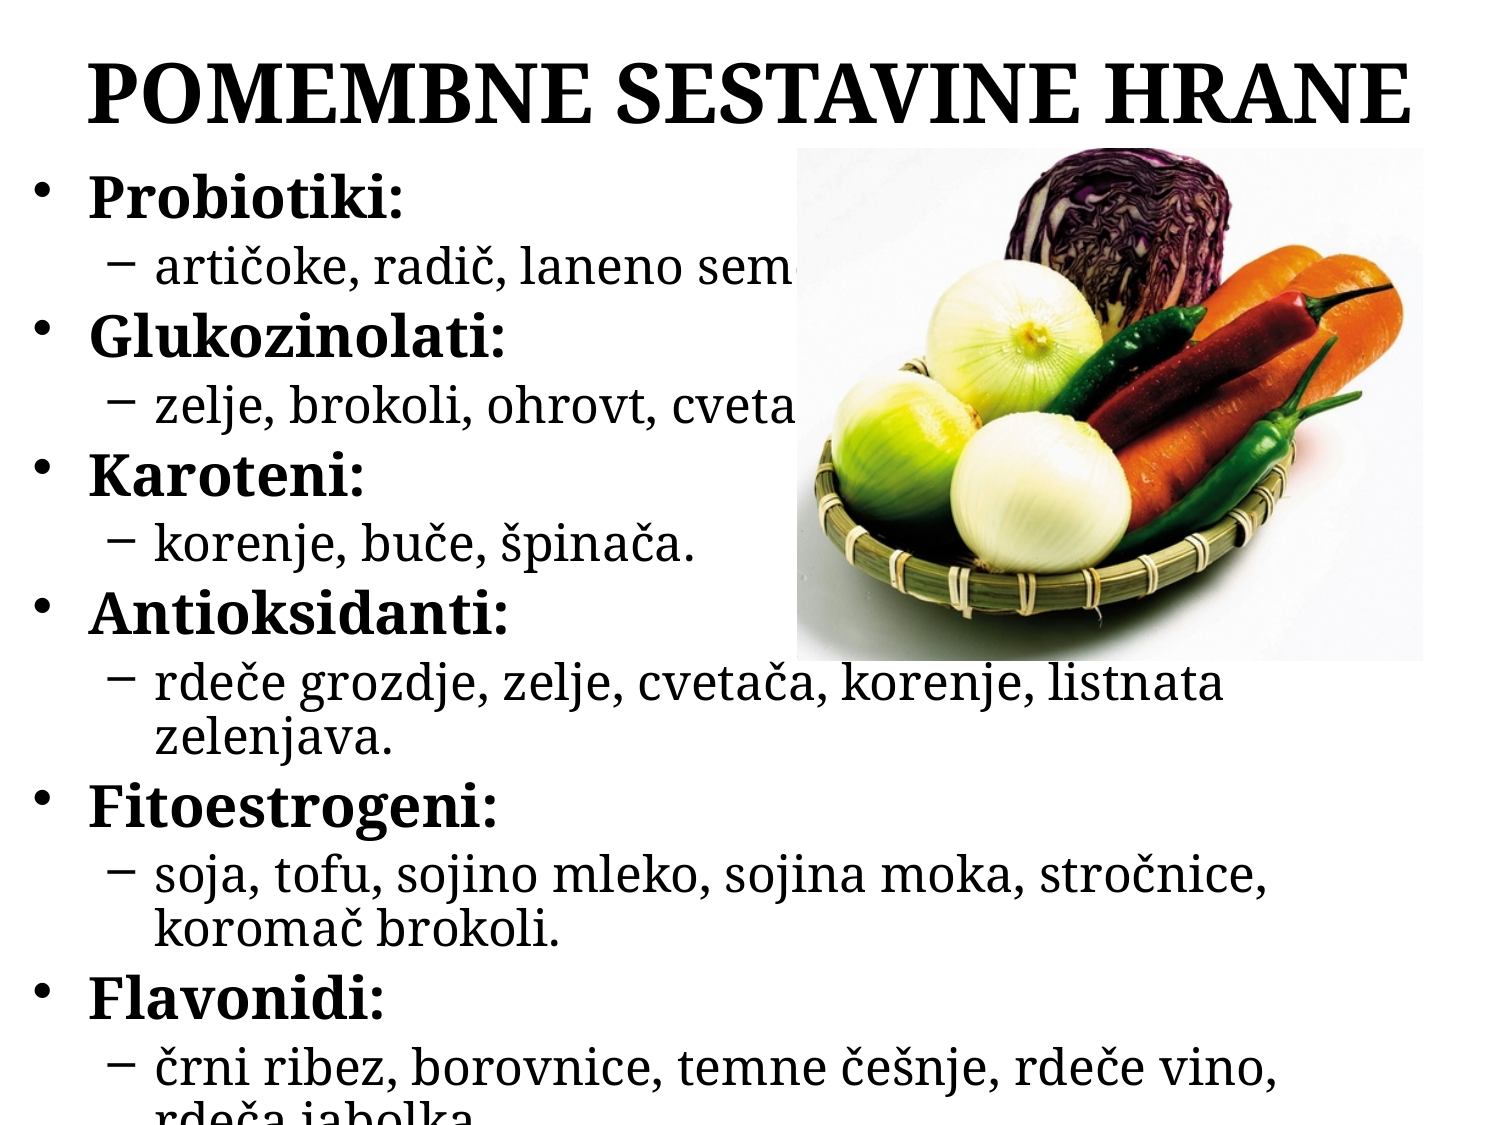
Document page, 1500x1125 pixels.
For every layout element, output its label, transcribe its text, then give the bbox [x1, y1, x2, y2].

picture [797, 148, 1424, 661]
title POMEMBNE SESTAVINE HRANE [0, 19, 1500, 162]
list Probiotiki: artičoke, radič, laneno seme. Glukozinolati: zelje, brokoli, ohrovt, cvetača. Karoteni: korenje, buče, špinača. Antioksidanti: rdeče grozdje, zelje, cvetača, korenje, listnata zelenjava. Fitoestrogeni: soja, tofu, sojino mleko, sojina moka, stročnice, koromač brokoli. Flavonidi: črni ribez, borovnice, temne češnje, rdeče vino, rdeča jabolka. [17, 160, 1368, 1094]
